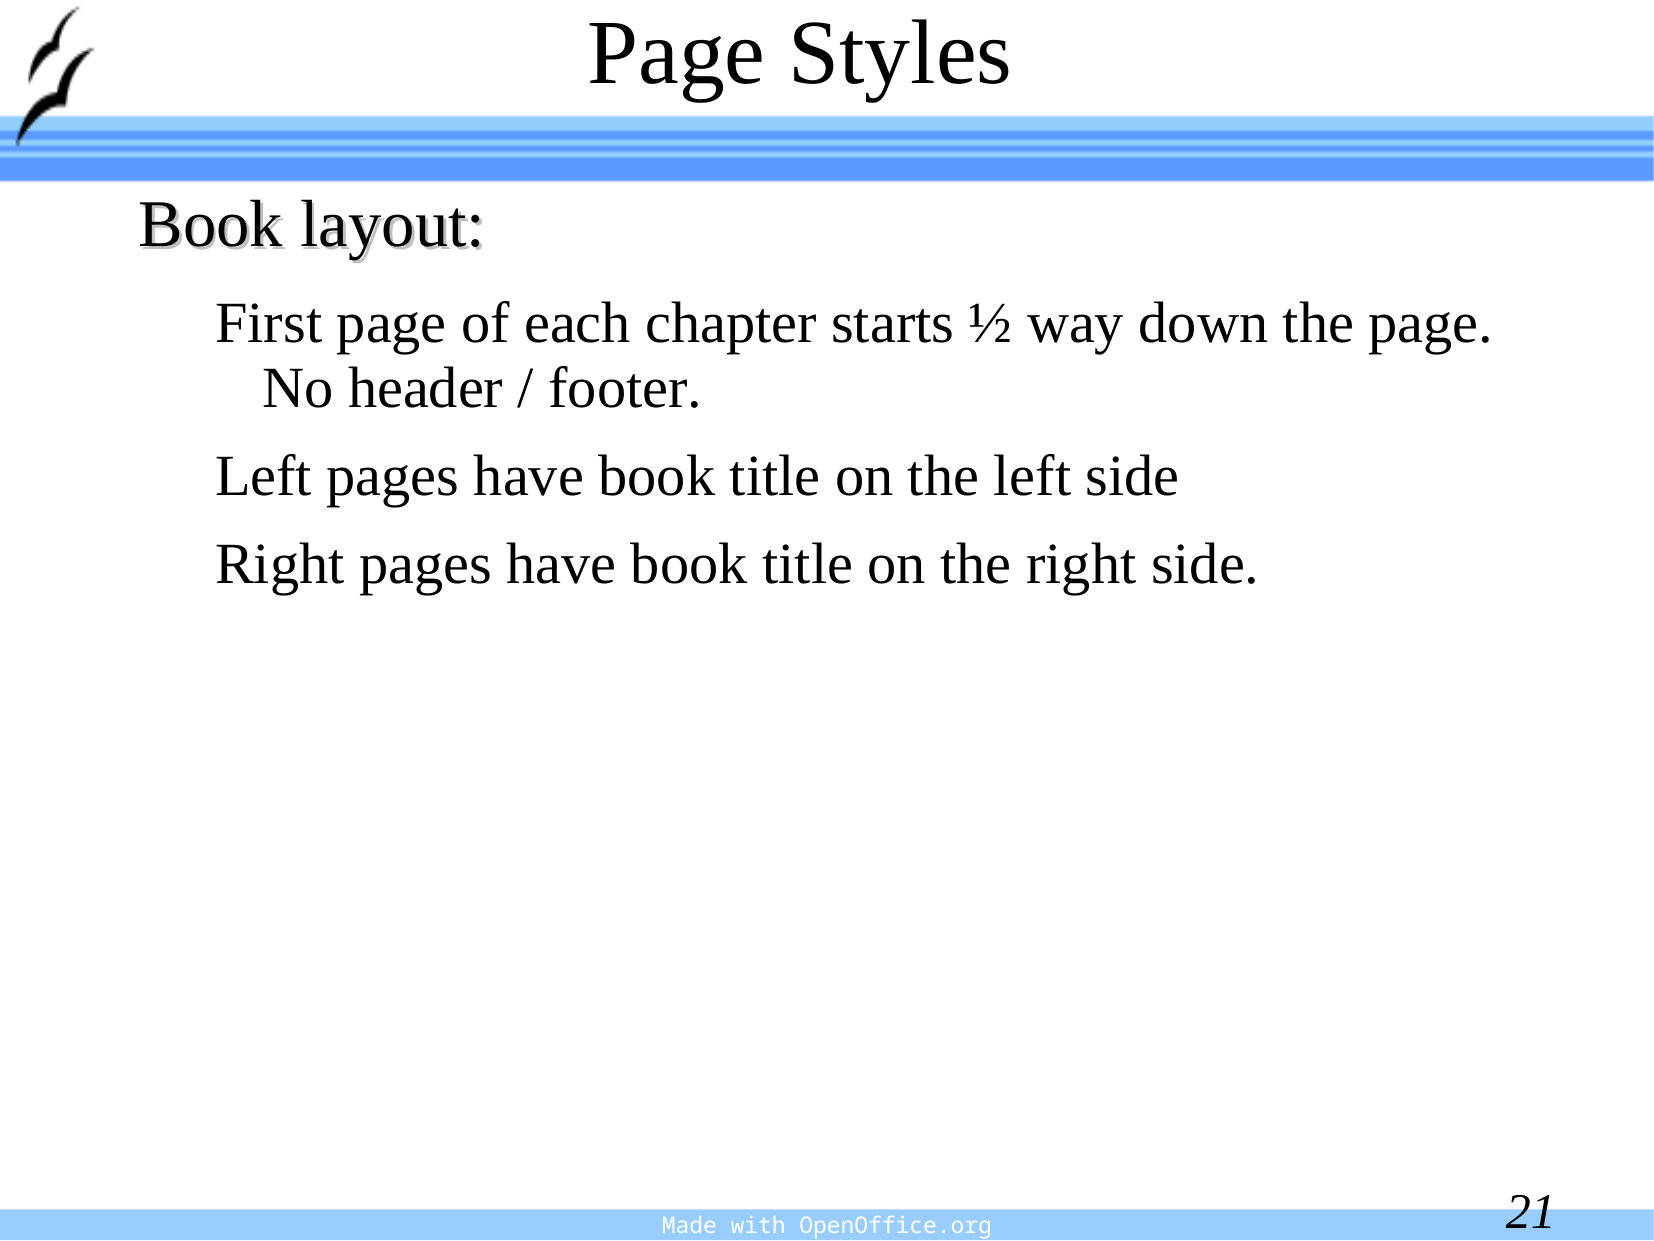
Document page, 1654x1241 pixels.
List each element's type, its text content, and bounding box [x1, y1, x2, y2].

picture [0, 0, 1654, 188]
list Book layout: First page of each chapter starts ½ way down the page. No header / footer. Left pages have book title on the left side Right pages have book title on the right side. [120, 187, 1533, 1195]
title Page Styles [94, 0, 1507, 117]
